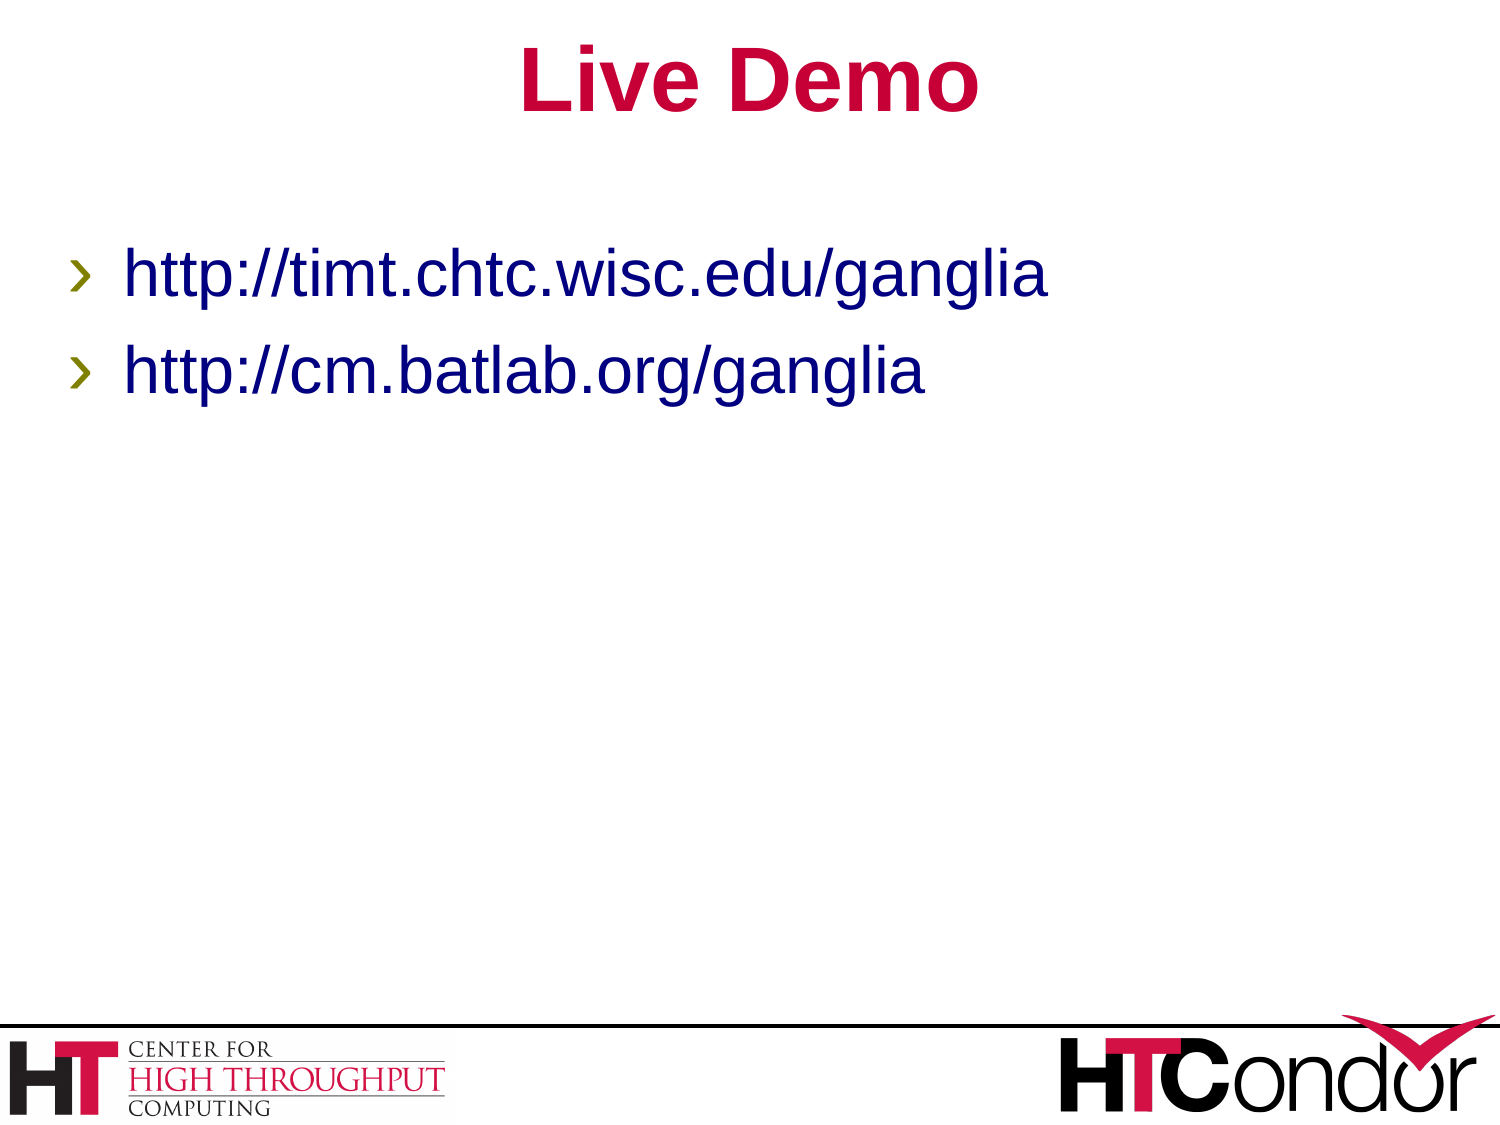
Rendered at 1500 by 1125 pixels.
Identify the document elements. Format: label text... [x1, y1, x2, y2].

title Live Demo [0, 0, 1500, 150]
picture [0, 1029, 454, 1125]
picture [1055, 1014, 1500, 1119]
list http://timt.chtc.wisc.edu/ganglia http://cm.batlab.org/ganglia [52, 222, 1431, 916]
